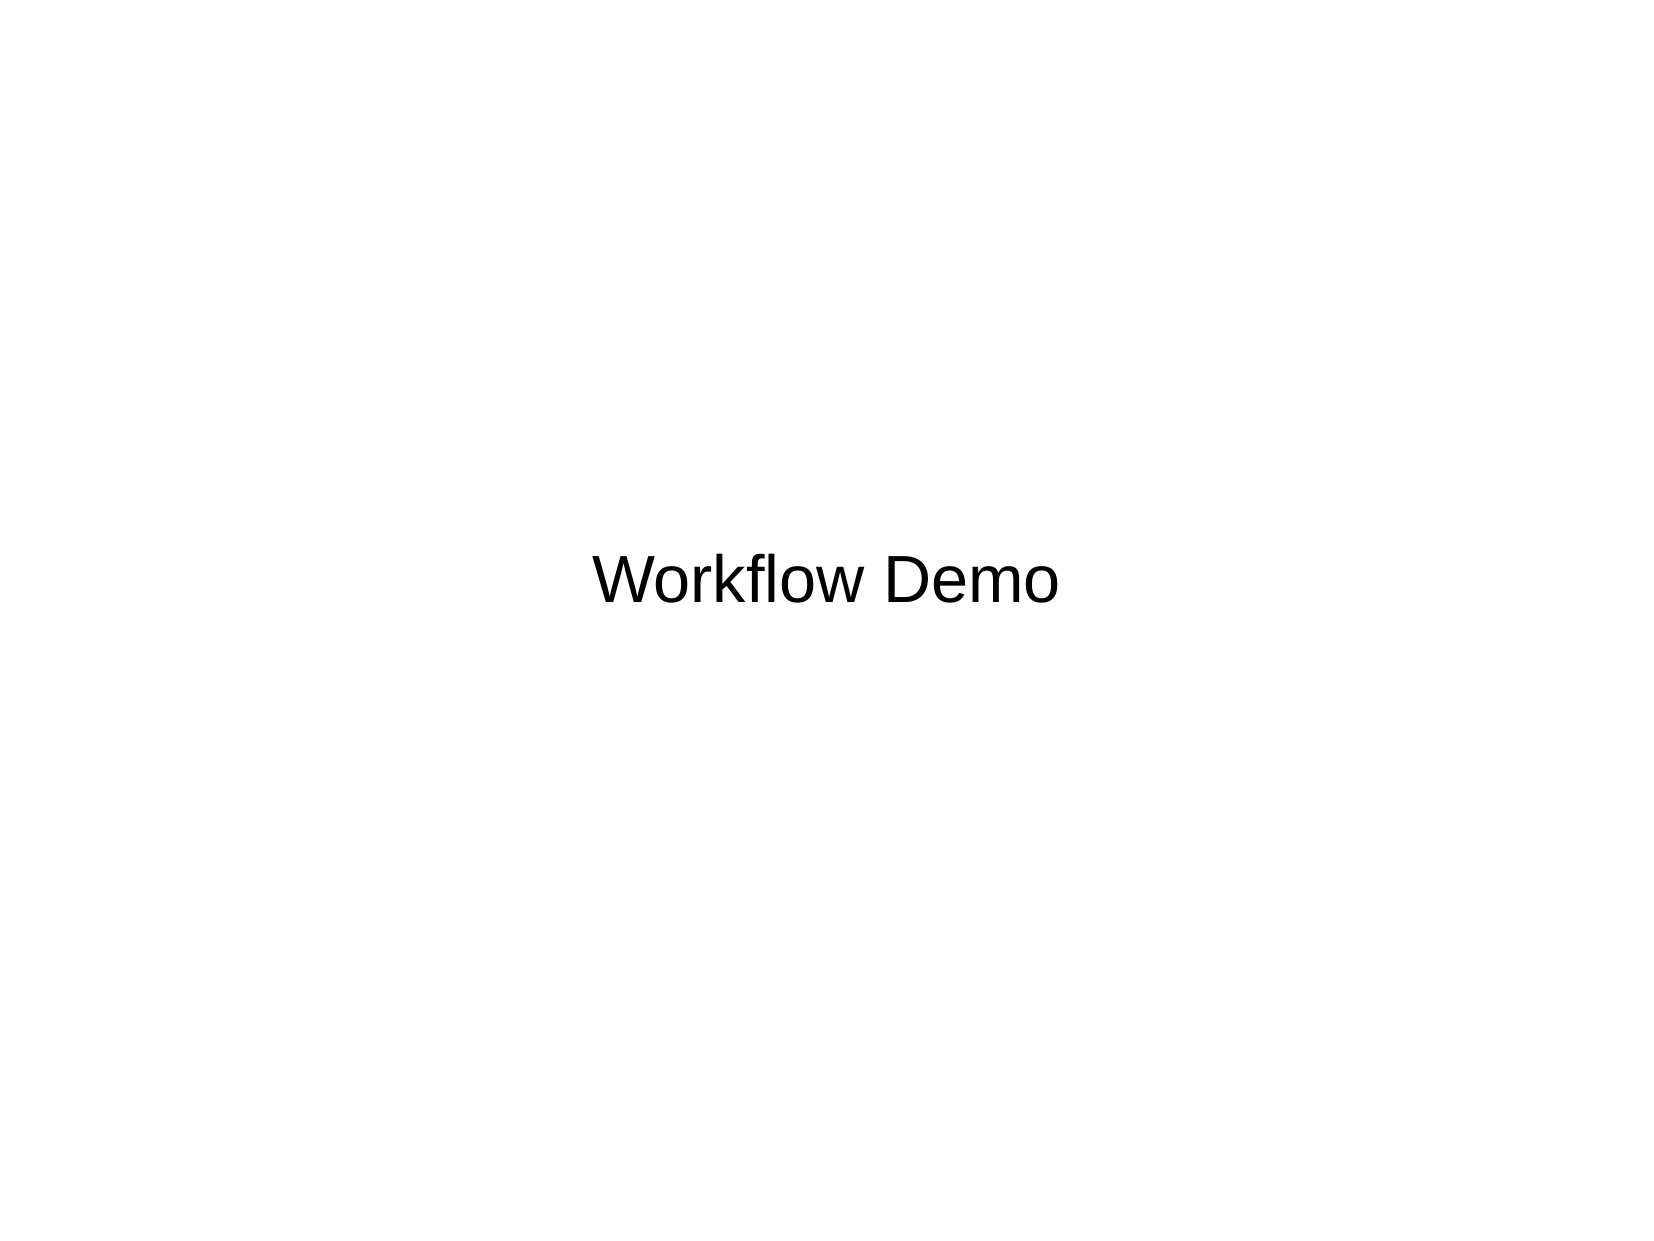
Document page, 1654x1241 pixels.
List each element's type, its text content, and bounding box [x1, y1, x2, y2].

subtitle Workflow Demo [82, 49, 1571, 1109]
